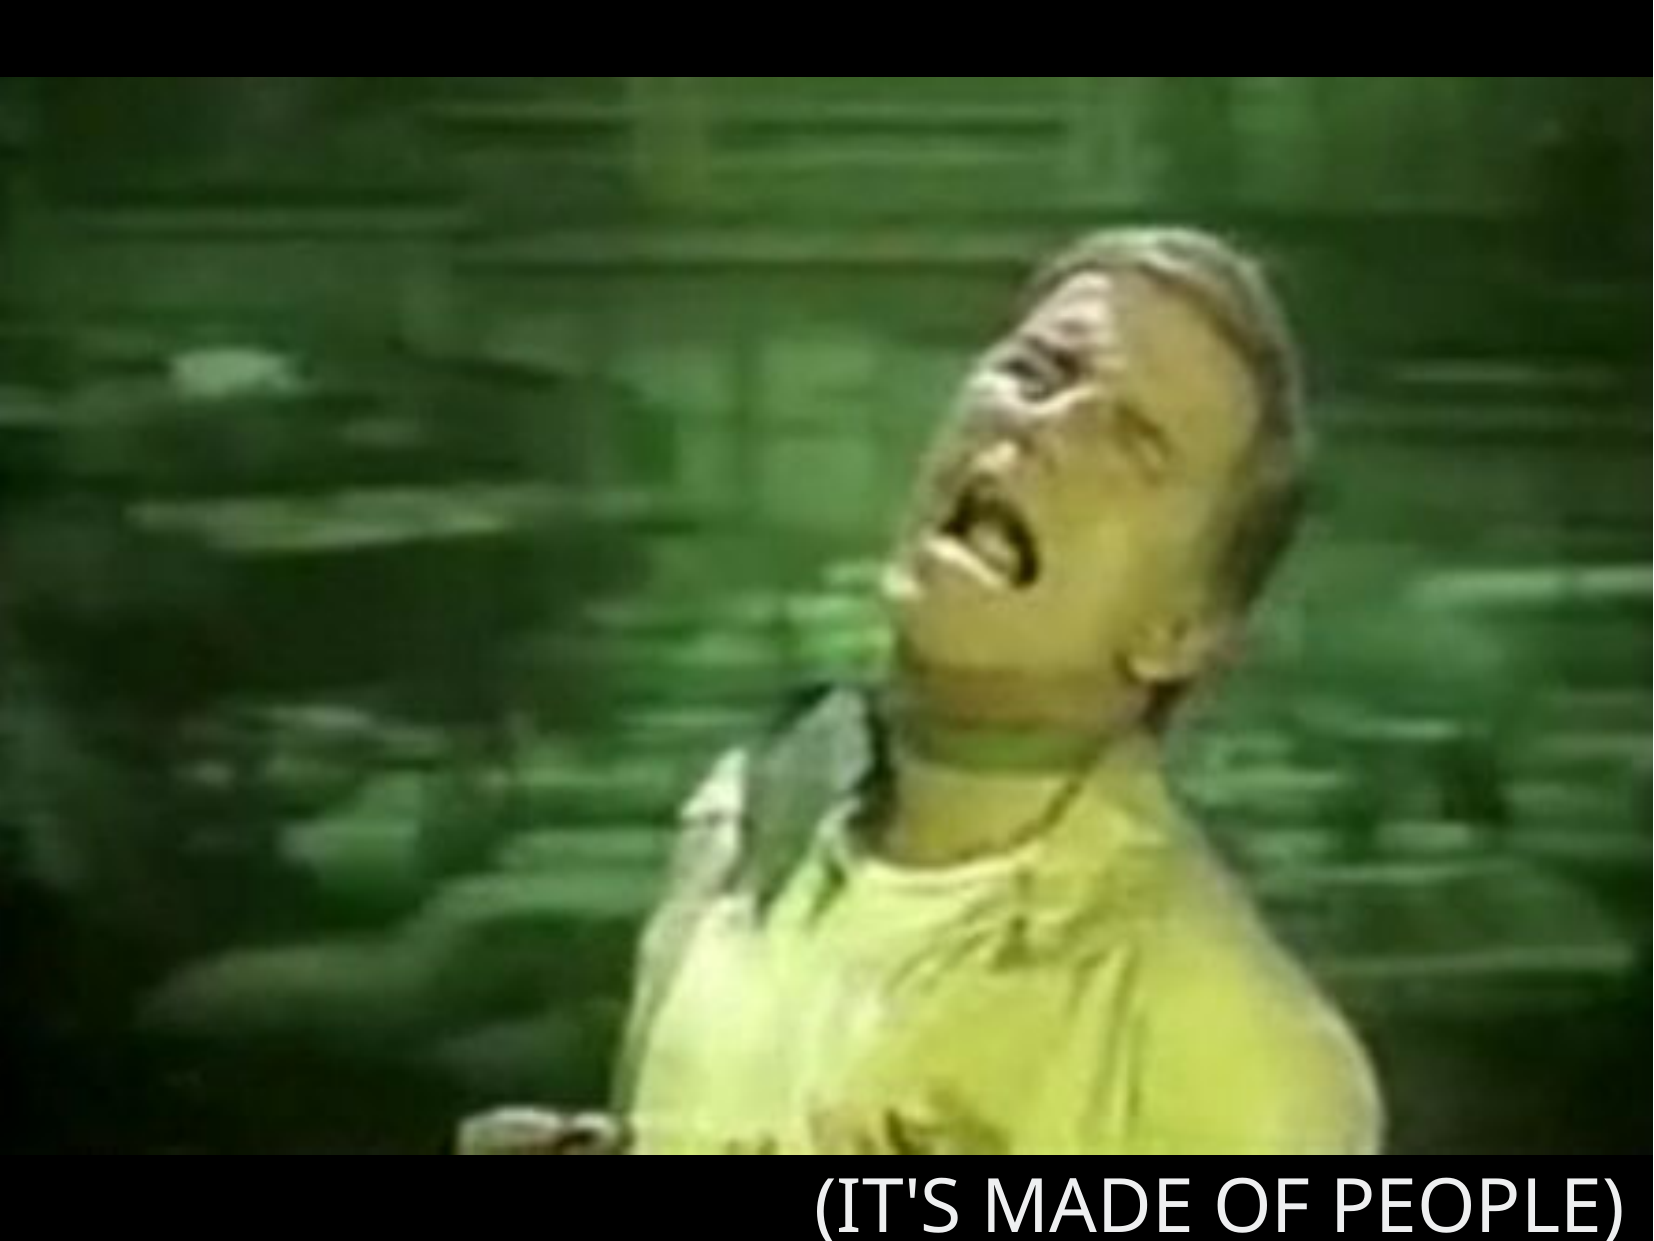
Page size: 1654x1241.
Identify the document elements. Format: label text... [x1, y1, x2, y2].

picture [0, 77, 1653, 1155]
text_box (IT'S MADE OF PEOPLE) [799, 1144, 1653, 1241]
